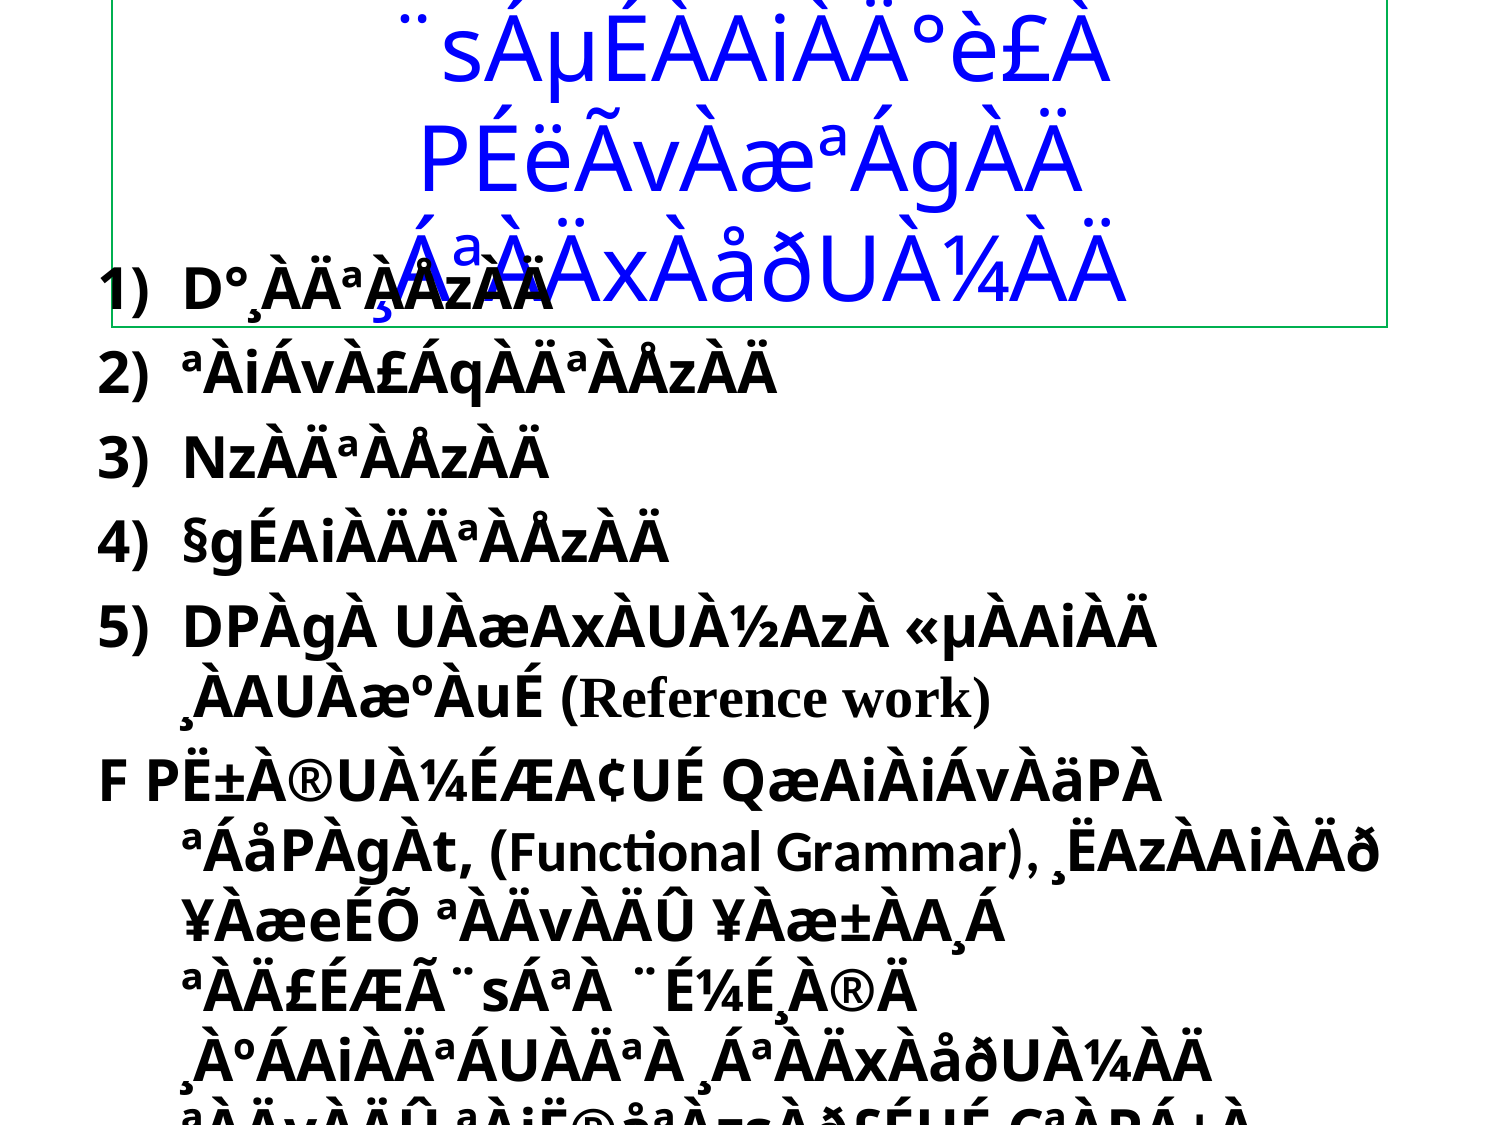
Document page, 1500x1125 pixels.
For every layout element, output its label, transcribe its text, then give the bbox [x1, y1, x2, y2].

title ¨sÁµÉÀAiÀÄ°è£À PÉëÃvÀæªÁgÀÄ ¸ÁªÀÄxÀåðUÀ¼ÀÄ [112, 66, 1388, 243]
text_box D°¸ÀÄªÀÅzÀÄ ªÀiÁvÀ£ÁqÀÄªÀÅzÀÄ NzÀÄªÀÅzÀÄ §gÉAiÀÄÄªÀÅzÀÄ DPÀgÀ UÀæAxÀUÀ½AzÀ «µÀAiÀÄ ¸ÀAUÀæºÀuÉ (Reference work) F PË±À®UÀ¼ÉÆA¢UÉ QæAiÀiÁvÀäPÀ ªÁåPÀgÀt, (Functional Grammar), ¸ËAzÀAiÀÄð ¥ÀæeÉÕ ªÀÄvÀÄÛ ¥Àæ±ÀA¸Á ªÀÄ£ÉÆÃ¨sÁªÀ ¨É¼É¸À®Ä ¸ÀºÁAiÀÄªÁUÀÄªÀ ¸ÁªÀÄxÀåðUÀ¼ÀÄ ªÀÄvÀÄÛ ªÀiË®åªÀzsÀð£ÉUÉ CªÀPÁ±À ¤ÃqÀ¯ÁVzÉ . [82, 243, 1401, 1038]
